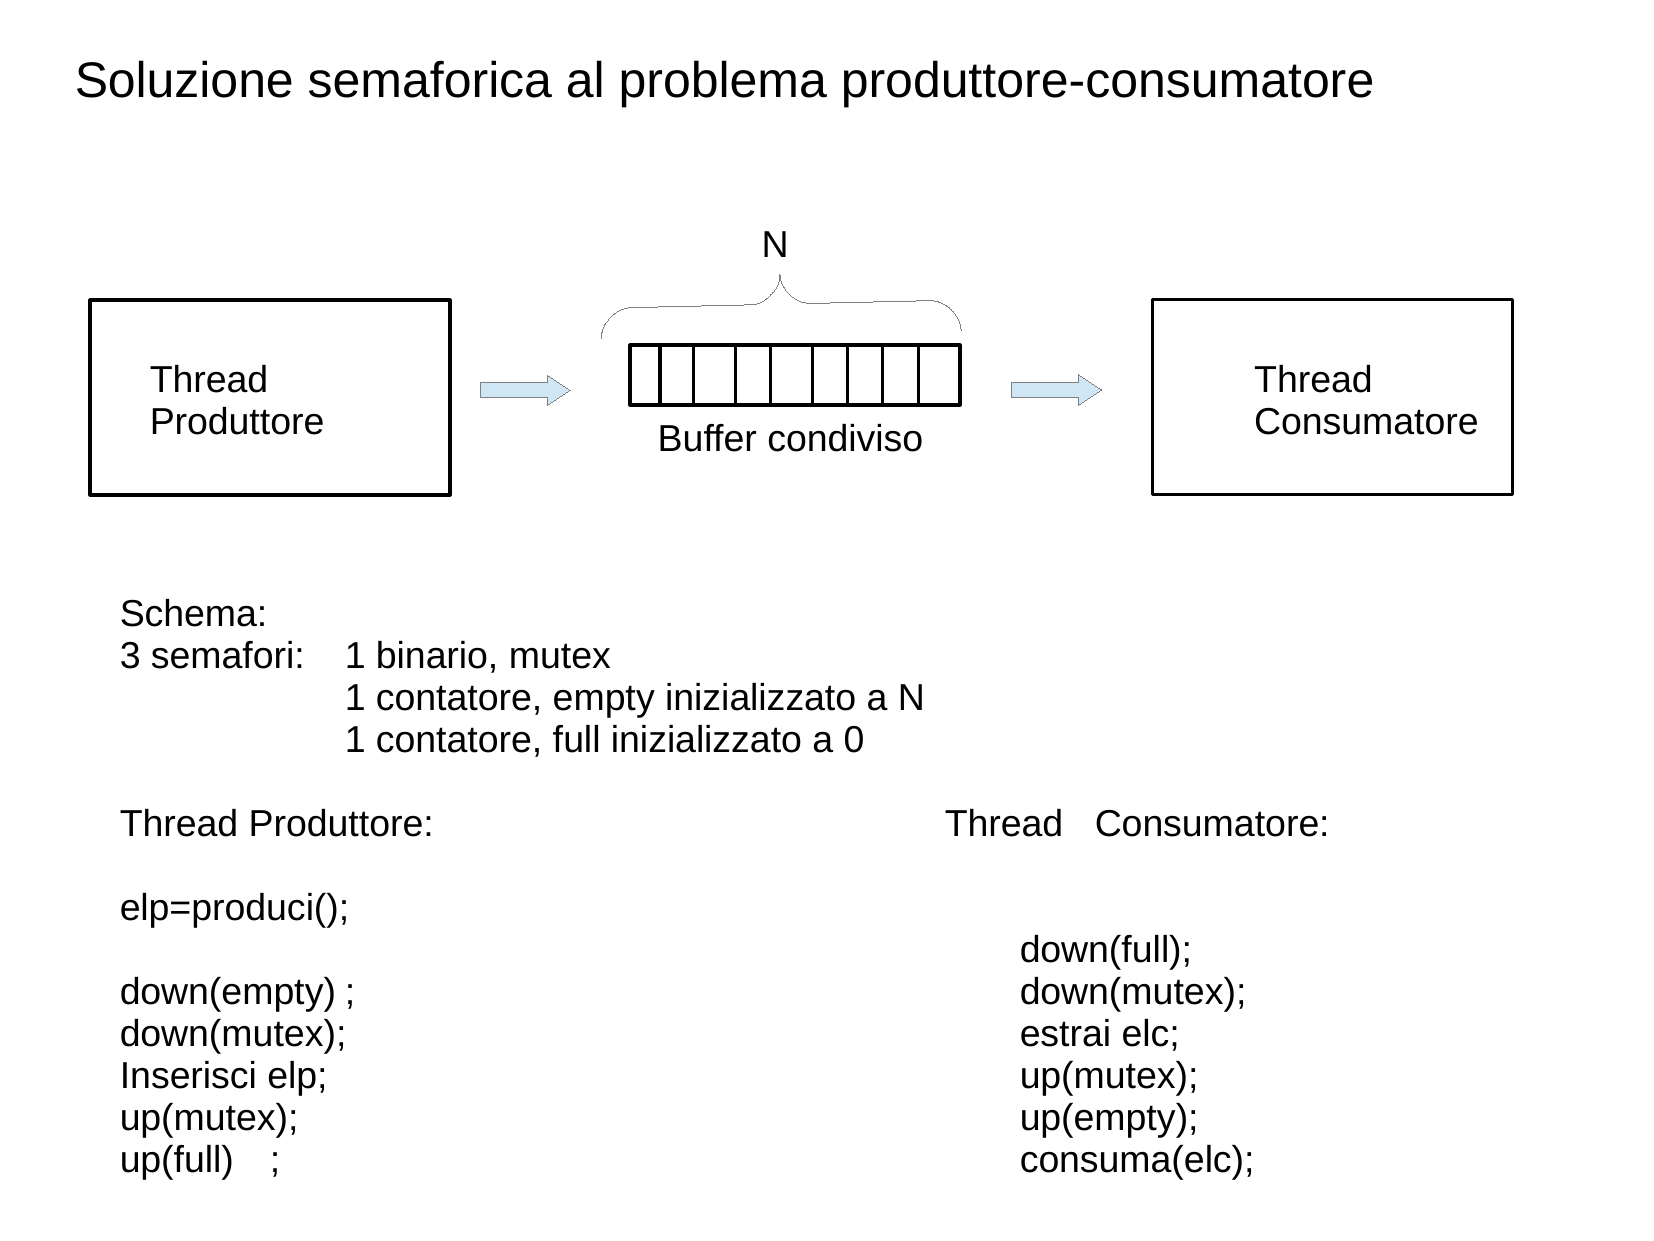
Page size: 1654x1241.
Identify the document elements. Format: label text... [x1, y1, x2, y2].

text_box [480, 375, 571, 406]
text_box Buffer condiviso [642, 410, 973, 468]
text_box [1011, 374, 1102, 406]
text_box Thread Consumatore [1239, 351, 1570, 451]
text_box Schema: 3 semafori: 1 binario, mutex 1 contatore, empty inizializzato a N 1 contatore, full inizializzato a 0 Thread Produttore: Thread Consumatore: elp=produci(); down(full); down(empty) ; down(mutex); down(mutex); estrai elc; Inserisci elp; up(mutex); up(mutex); up(empty); up(full) ; consuma(elc); [105, 585, 1516, 1188]
text_box Thread Produttore [135, 351, 466, 451]
text_box Soluzione semaforica al problema produttore-consumatore [60, 45, 1546, 117]
text_box N [746, 215, 822, 273]
